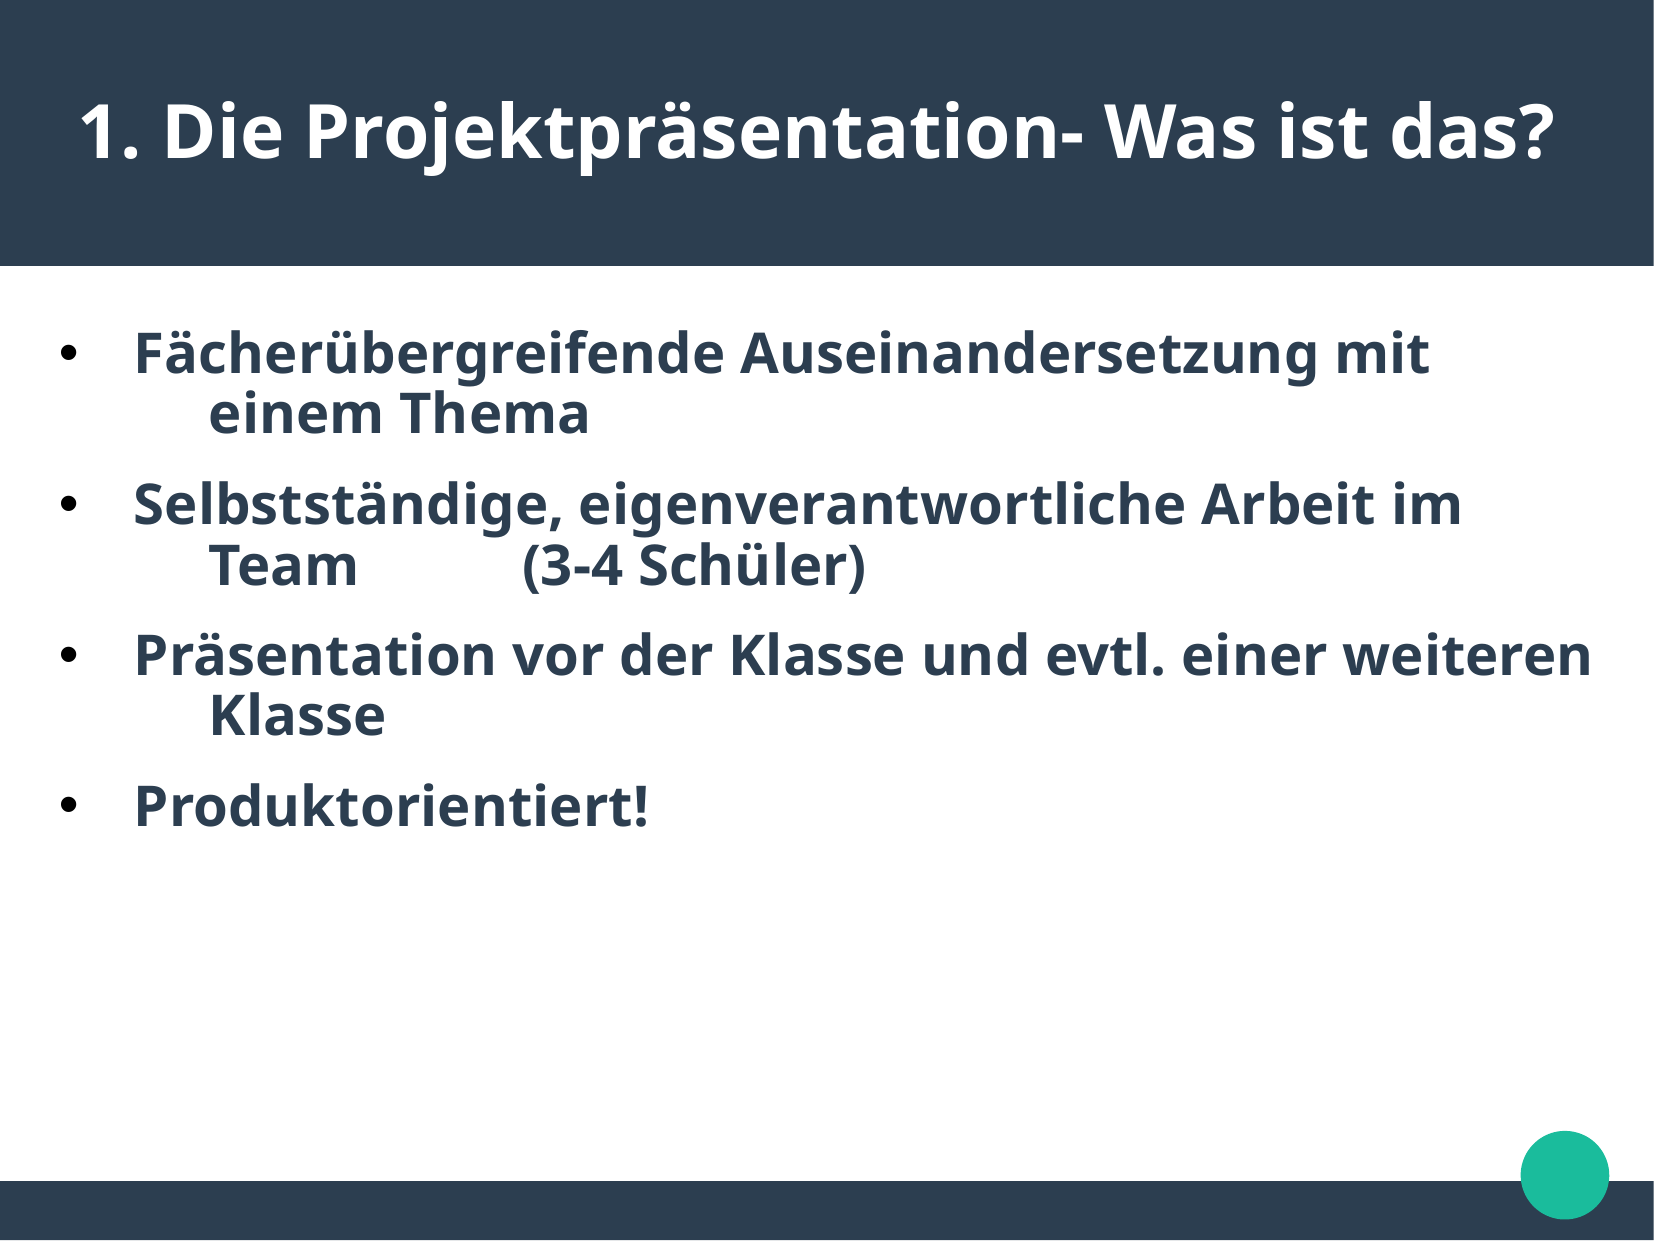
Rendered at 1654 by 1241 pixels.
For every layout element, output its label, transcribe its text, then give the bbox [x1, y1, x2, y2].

list Fächerübergreifende Auseinandersetzung mit einem Thema Selbstständige, eigenverantwortliche Arbeit im Team (3-4 Schüler) Präsentation vor der Klasse und evtl. einer weiteren Klasse Produktorientiert! [59, 324, 1595, 1152]
title 1. Die Projektpräsentation- Was ist das? [59, 49, 1595, 207]
